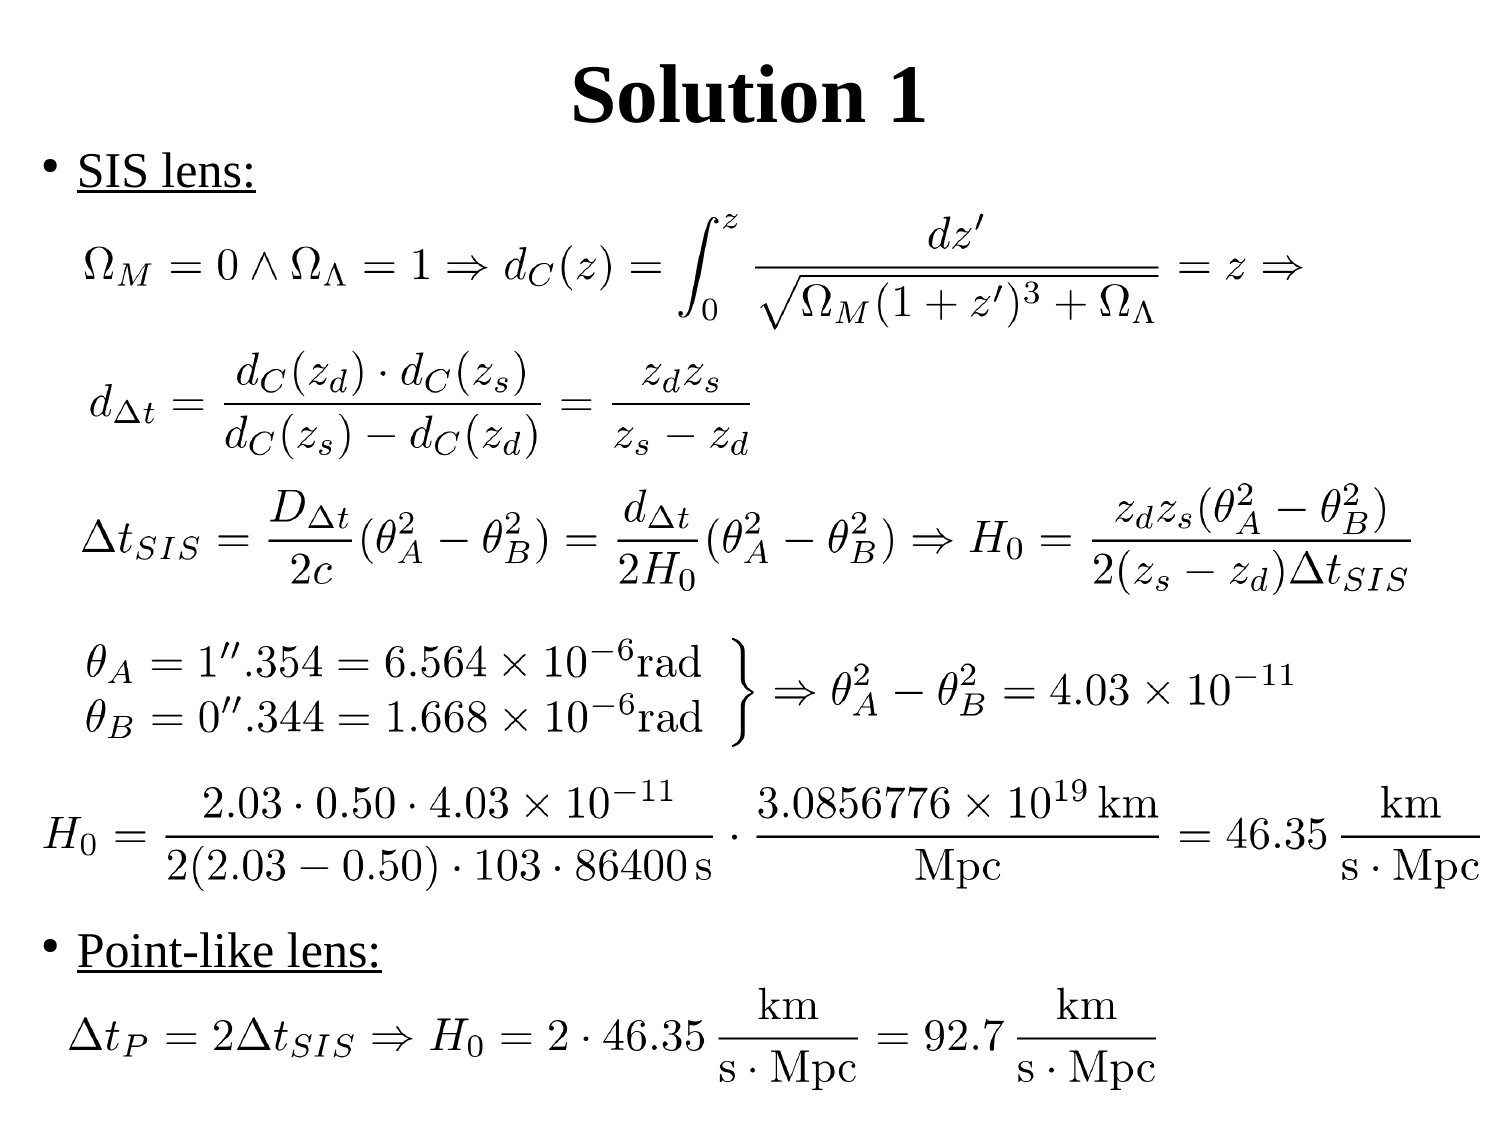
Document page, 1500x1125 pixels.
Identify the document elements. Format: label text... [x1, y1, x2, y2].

list SIS lens: Point-like lens: [26, 129, 1427, 1005]
picture [81, 483, 1411, 595]
picture [86, 637, 1293, 747]
title Solution 1 [75, 21, 1425, 129]
picture [84, 213, 1303, 330]
picture [90, 350, 750, 459]
picture [43, 779, 1480, 891]
picture [68, 987, 1156, 1090]
